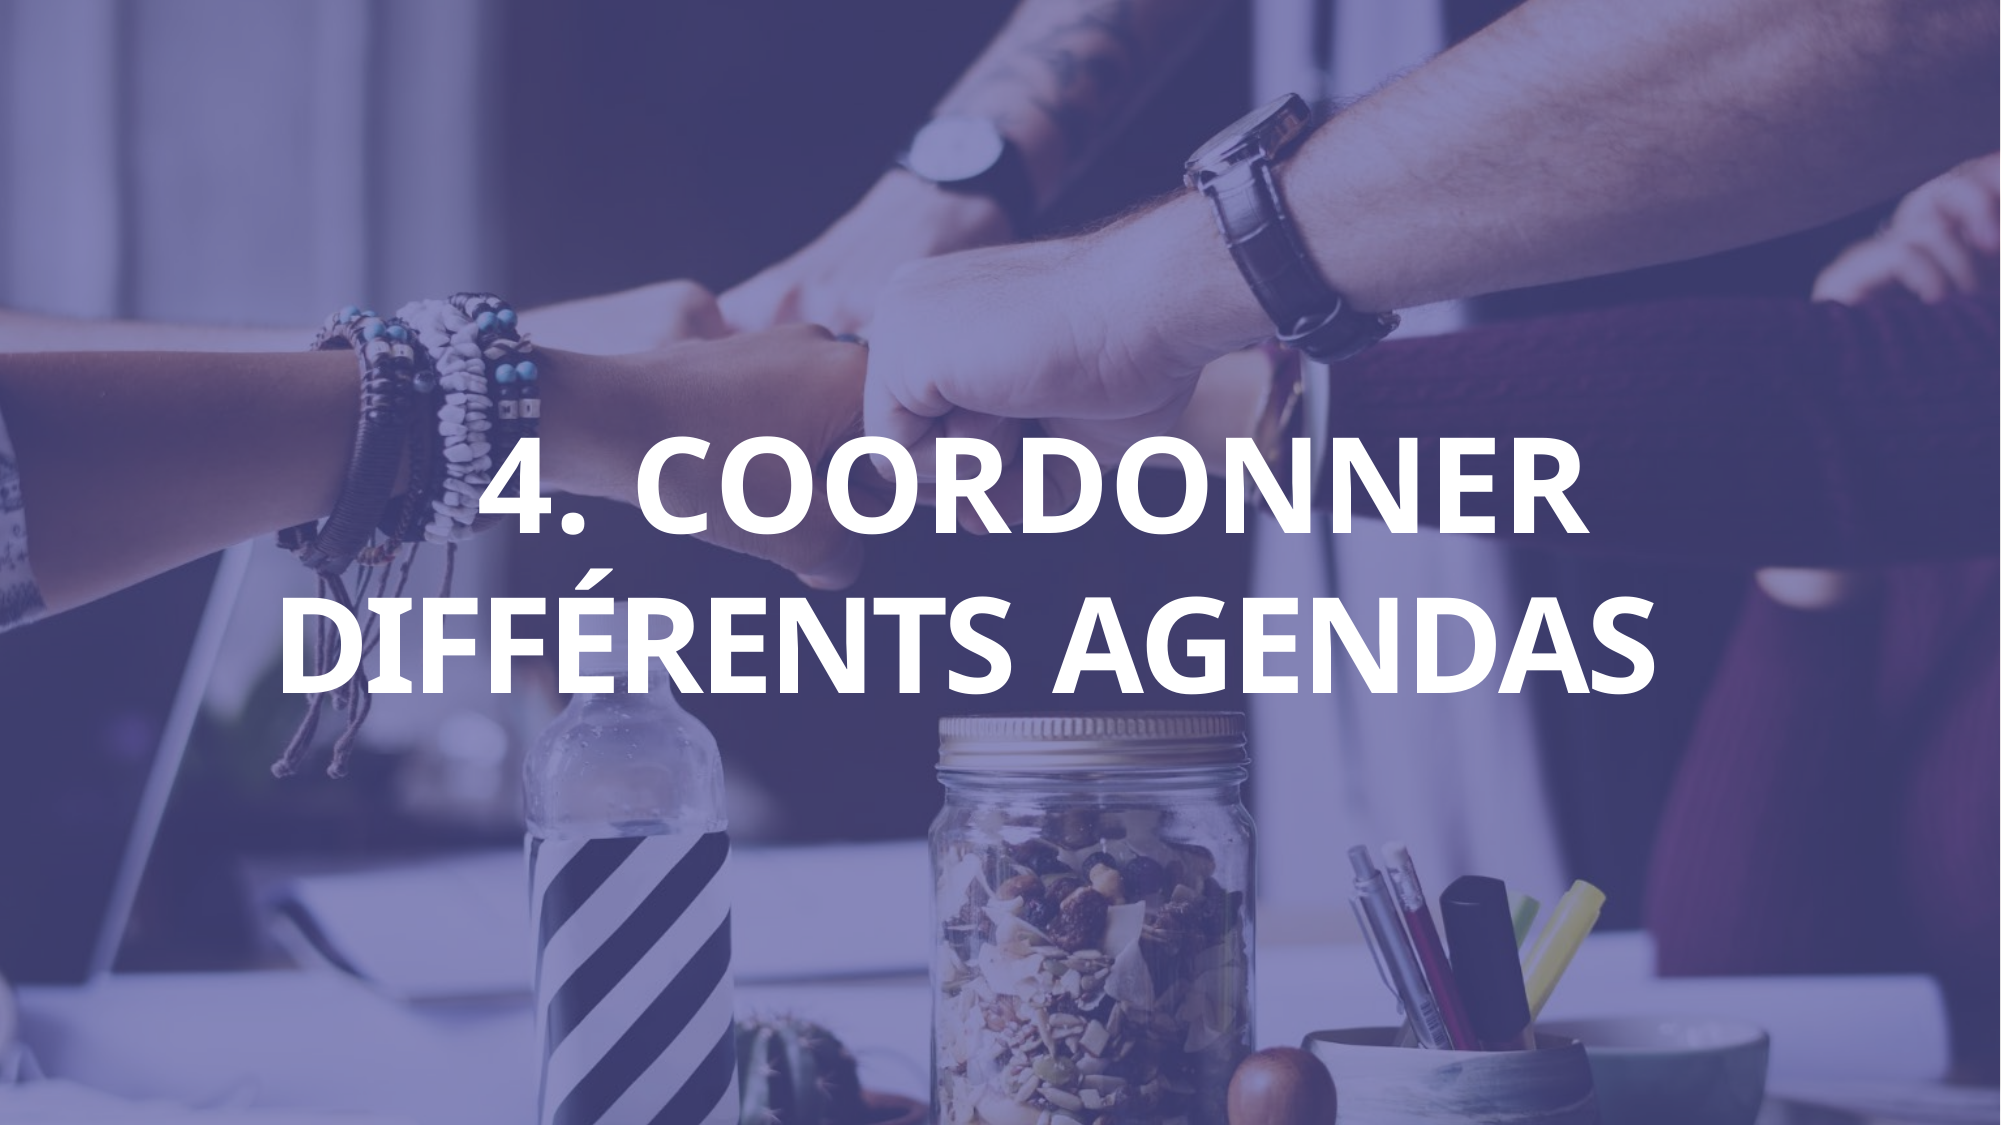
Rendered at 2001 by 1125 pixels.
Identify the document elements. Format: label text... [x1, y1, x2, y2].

title 4. COORDONNER DIFFÉRENTS AGENDAS [269, 397, 1731, 723]
text_box [0, 0, 2000, 1125]
